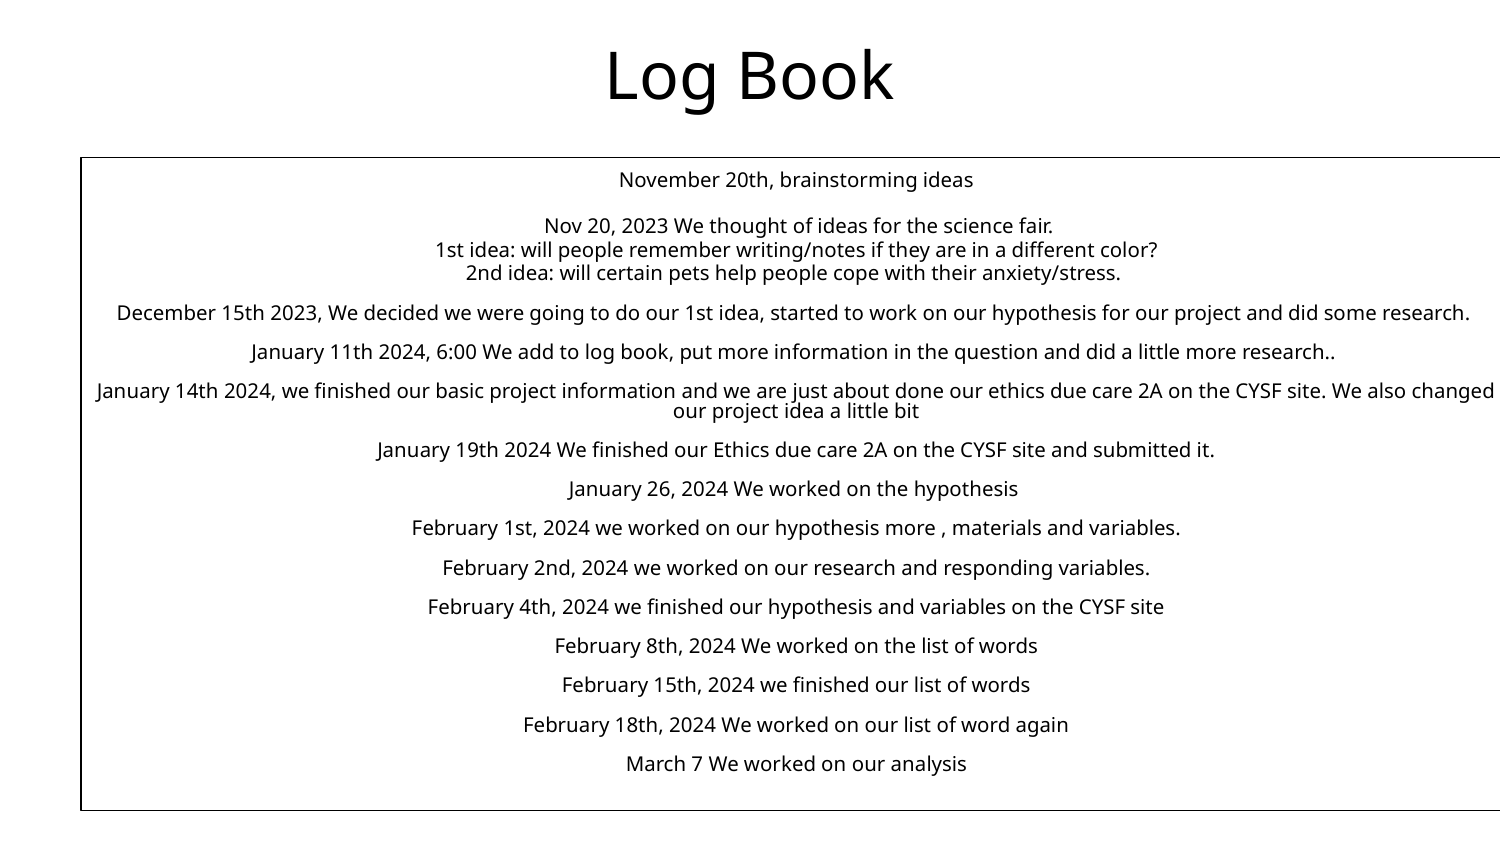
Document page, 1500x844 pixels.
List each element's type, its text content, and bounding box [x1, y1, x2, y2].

title Log Book [51, 17, 1449, 128]
subtitle November 20th, brainstorming ideas Nov 20, 2023 We thought of ideas for the science fair. 1st idea: will people remember writing/notes if they are in a different color? 2nd idea: will certain pets help people cope with their anxiety/stress. December 15th 2023, We decided we were going to do our 1st idea, started to work on our hypothesis for our project and did some research. January 11th 2024, 6:00 We add to log book, put more information in the question and did a little more research.. January 14th 2024, we finished our basic project information and we are just about done our ethics due care 2A on the CYSF site. We also changed our project idea a little bit January 19th 2024 We finished our Ethics due care 2A on the CYSF site and submitted it. January 26, 2024 We worked on the hypothesis February 1st, 2024 we worked on our hypothesis more , materials and variables. February 2nd, 2024 we worked on our research and responding variables. February 4th, 2024 we finished our hypothesis and variables on the CYSF site February 8th, 2024 We worked on the list of words February 15th, 2024 we finished our list of words February 18th, 2024 We worked on our list of word again March 7 We worked on our analysis [81, 157, 1500, 811]
